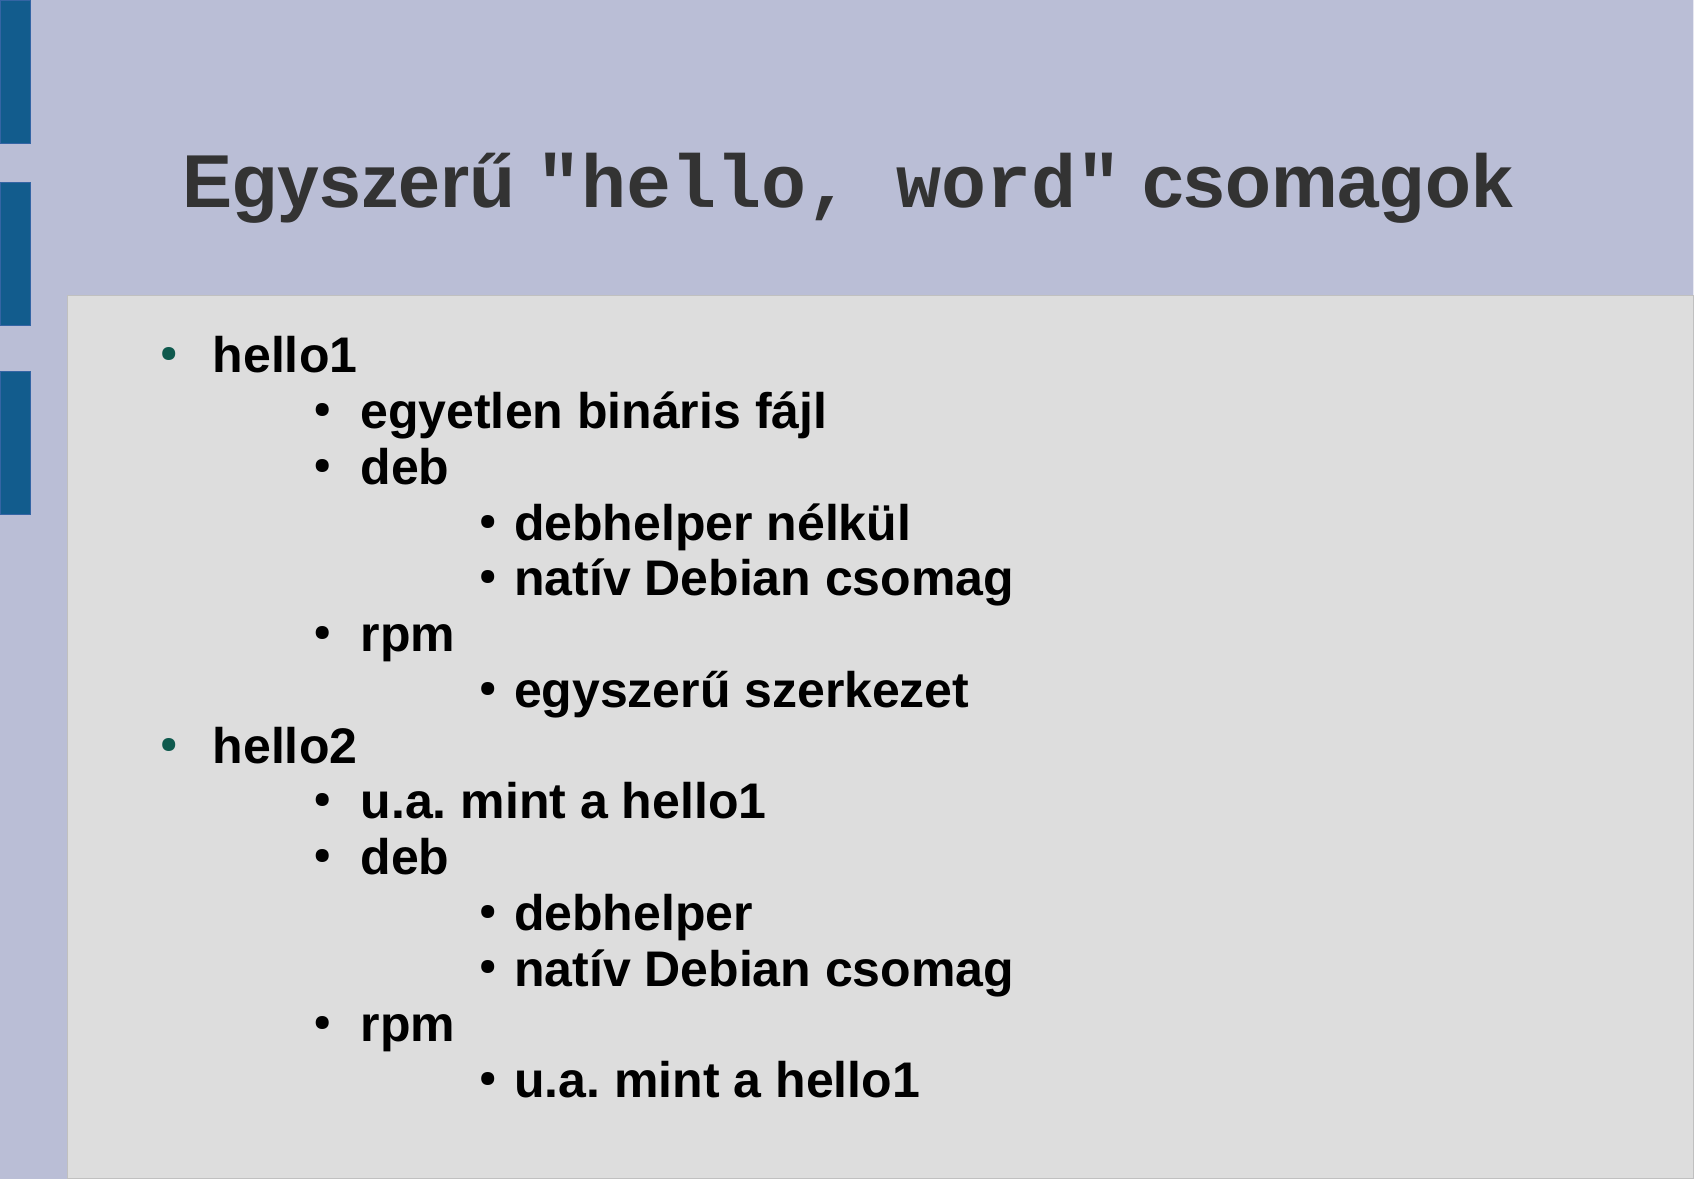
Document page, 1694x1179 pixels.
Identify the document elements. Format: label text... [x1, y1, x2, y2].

title Egyszerű "hello, word" csomagok [124, 86, 1571, 284]
list hello1 egyetlen bináris fájl deb debhelper nélkül natív Debian csomag rpm egyszerű szerkezet hello2 u.a. mint a hello1 deb debhelper natív Debian csomag rpm u.a. mint a hello1 [124, 327, 1571, 1109]
